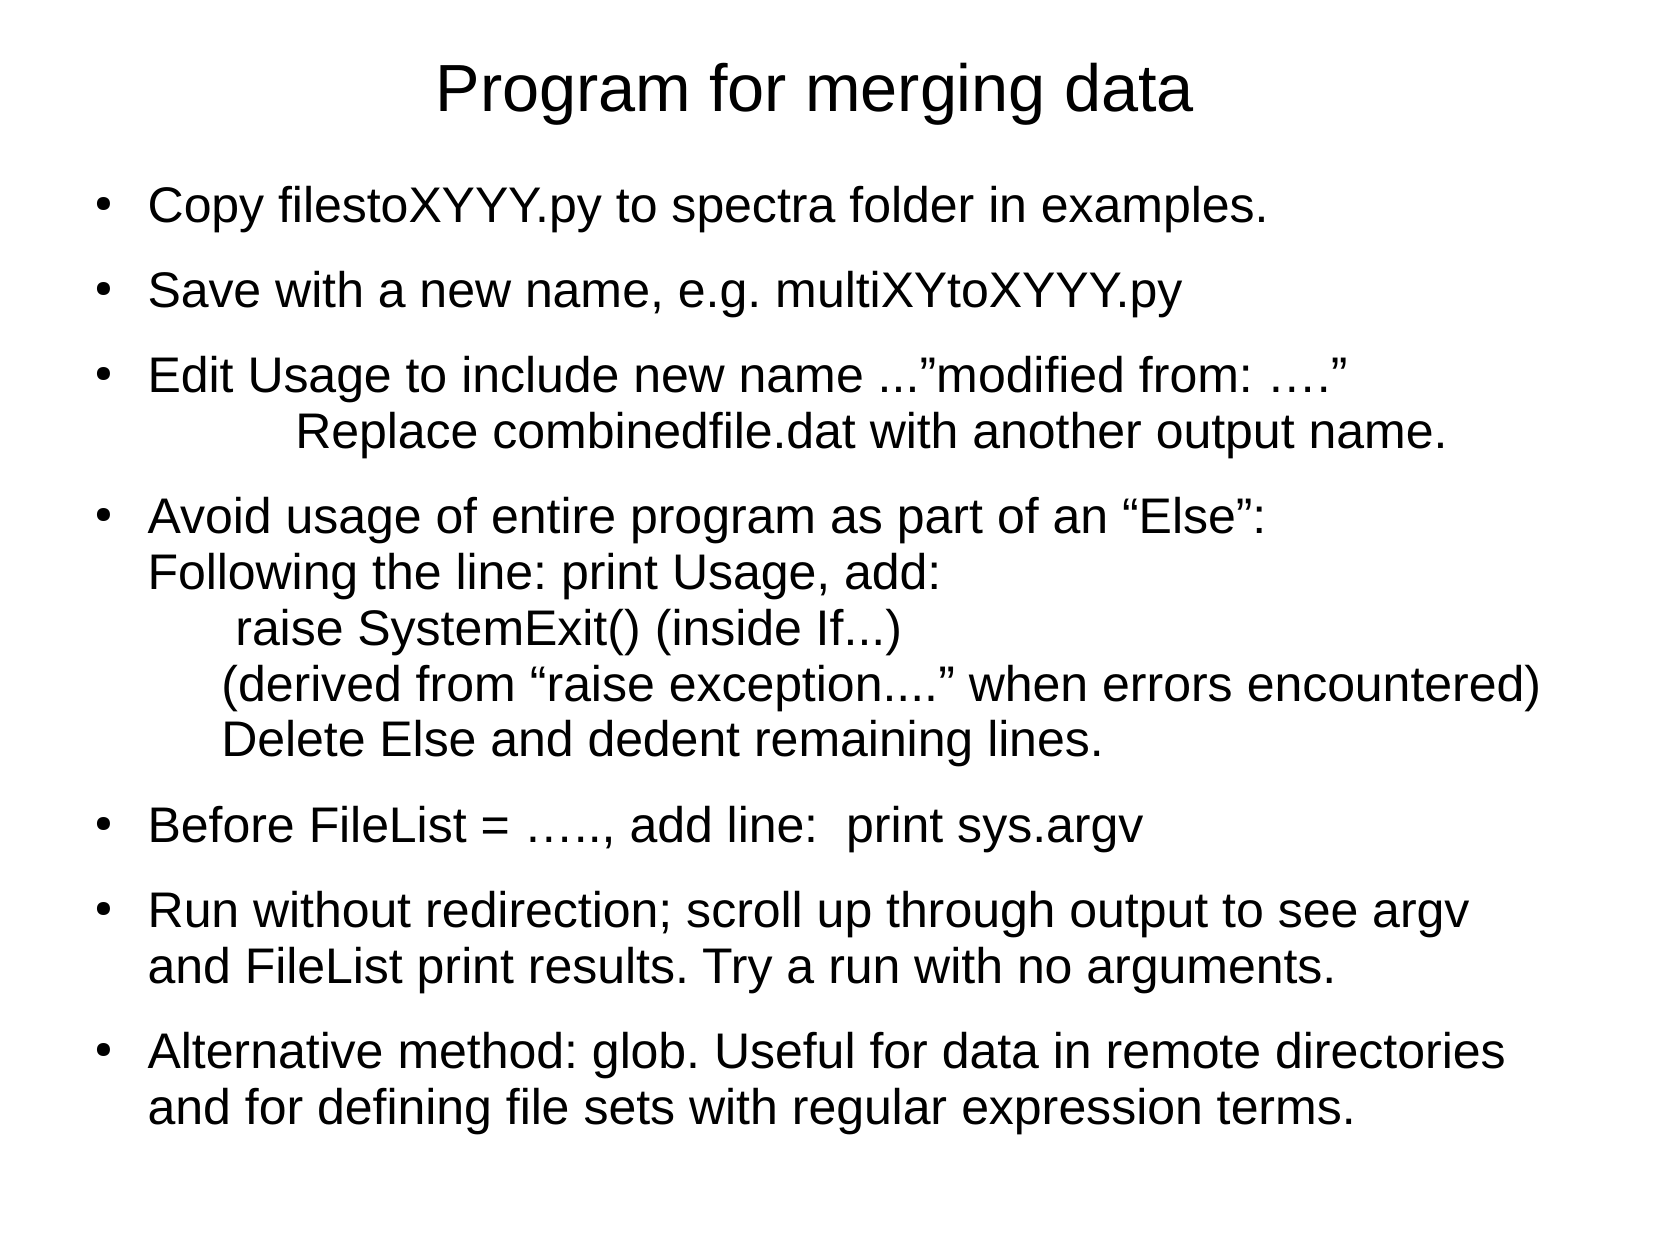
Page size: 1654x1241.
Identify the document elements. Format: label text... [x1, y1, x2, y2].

list Copy filestoXYYY.py to spectra folder in examples. Save with a new name, e.g. multiXYtoXYYY.py Edit Usage to include new name ...”modified from: ….” Replace combinedfile.dat with another output name. Avoid usage of entire program as part of an “Else”: Following the line: print Usage, add: raise SystemExit() (inside If...) (derived from “raise exception....” when errors encountered) Delete Else and dedent remaining lines. Before FileList = ….., add line: print sys.argv Run without redirection; scroll up through output to see argv and FileList print results. Try a run with no arguments. Alternative method: glob. Useful for data in remote directories and for defining file sets with regular expression terms. [76, 177, 1565, 1152]
title Program for merging data [59, 29, 1548, 148]
